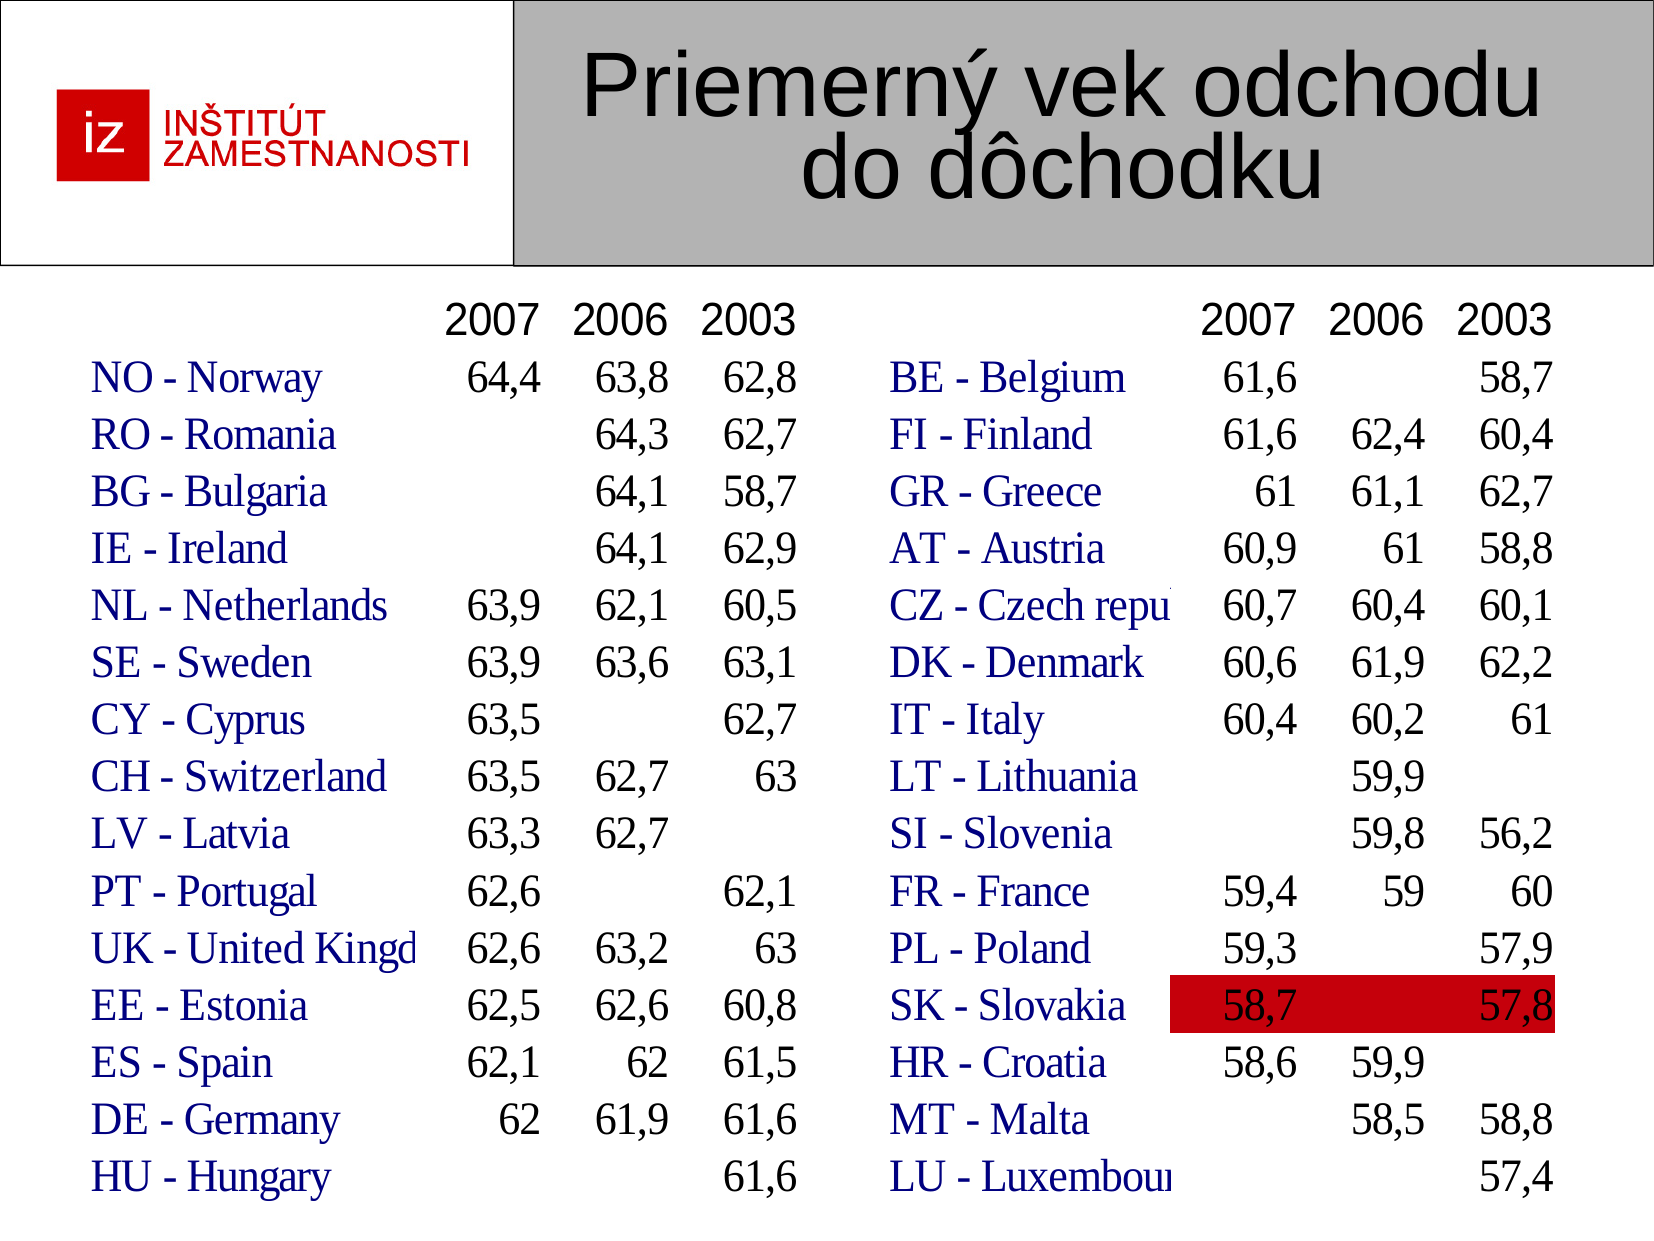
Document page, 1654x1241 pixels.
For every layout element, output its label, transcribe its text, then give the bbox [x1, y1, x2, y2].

picture [5, 8, 512, 257]
title Priemerný vek odchodu do dôchodku [561, 37, 1565, 229]
chart [88, 290, 1557, 1207]
